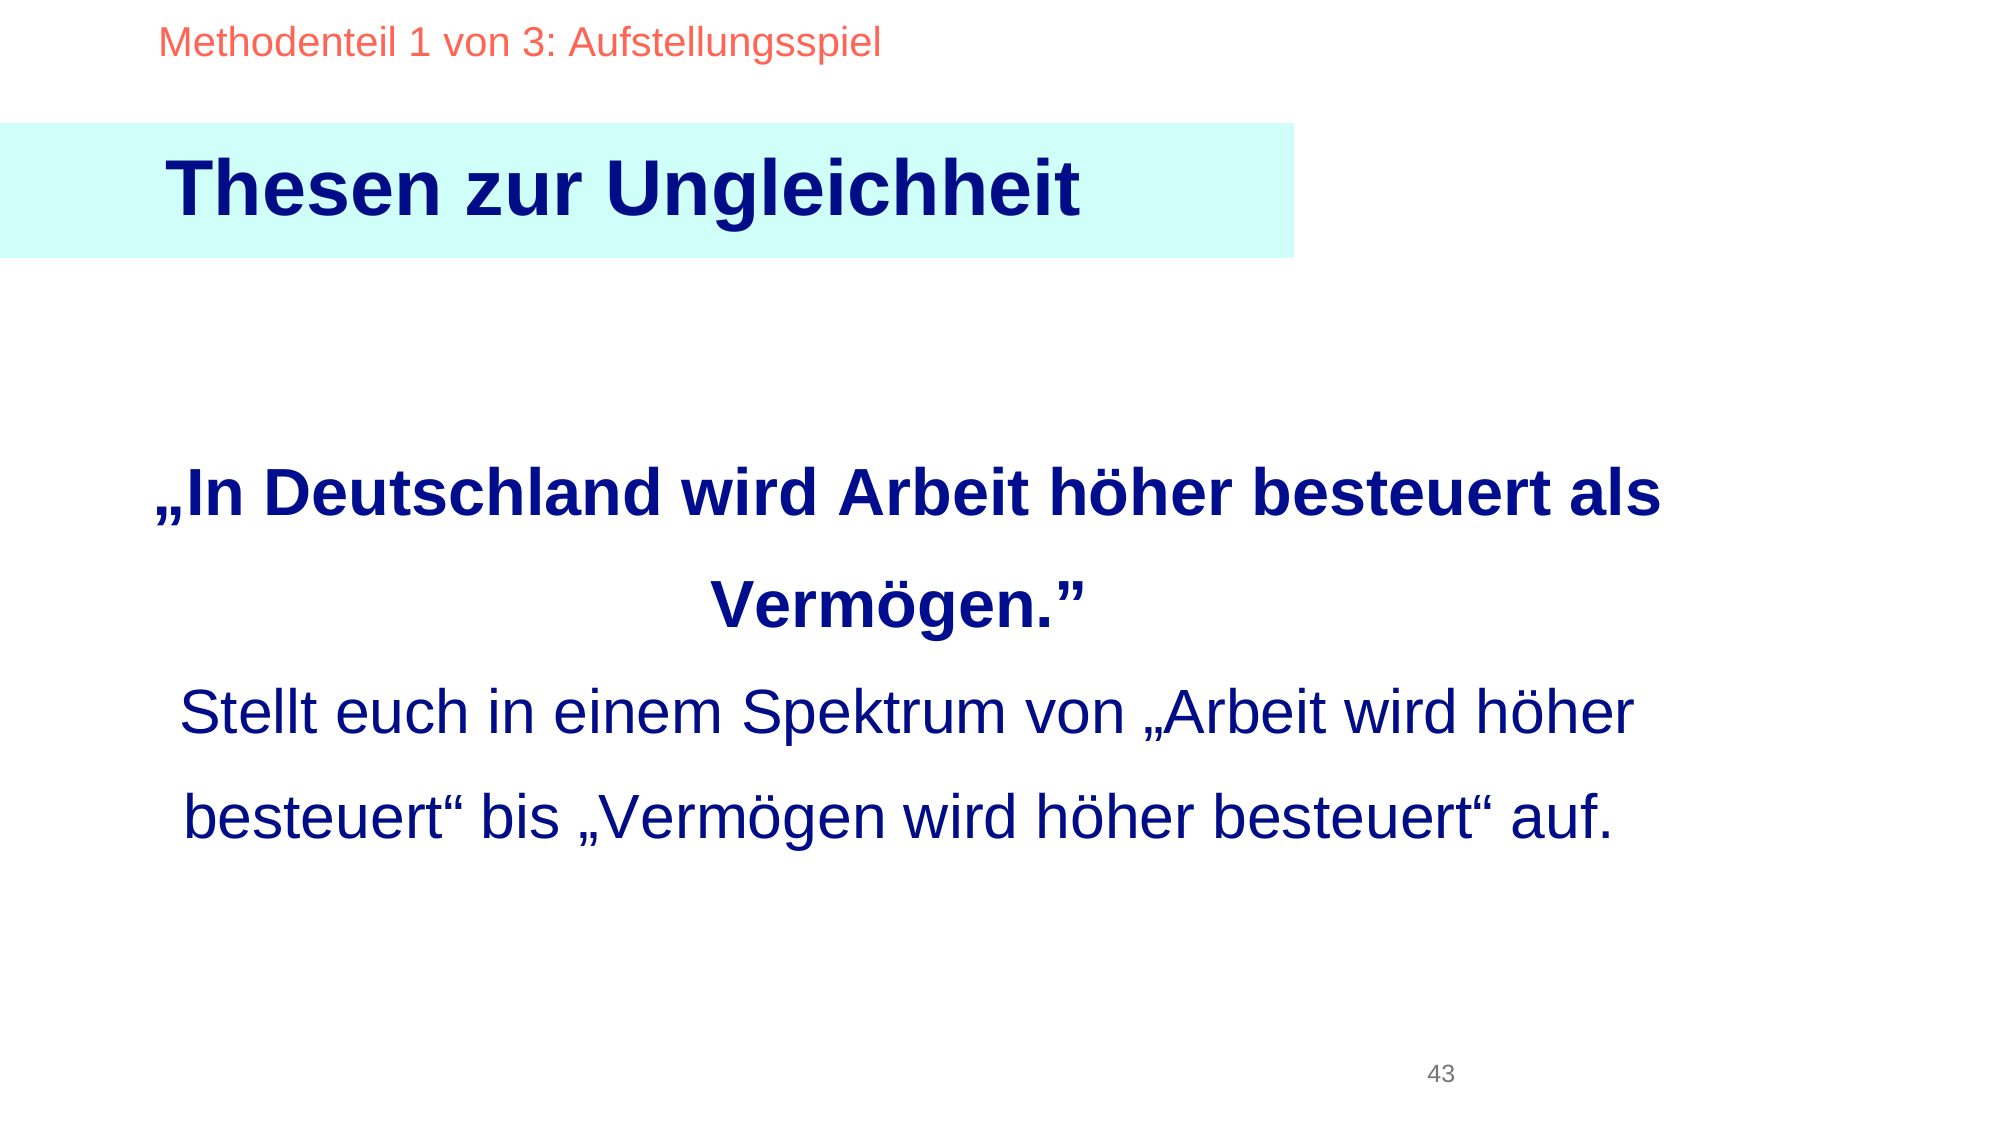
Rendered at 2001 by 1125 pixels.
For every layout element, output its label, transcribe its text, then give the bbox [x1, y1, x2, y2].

list „In Deutschland wird Arbeit höher besteuert als Vermögen.” Stellt euch in einem Spektrum von „Arbeit wird höher besteuert“ bis „Vermögen wird höher besteuert“ auf. [137, 299, 1863, 1065]
list Methodenteil 1 von 3: Aufstellungsspiel [105, 12, 1242, 93]
list Thesen zur Ungleichheit [150, 126, 1130, 255]
